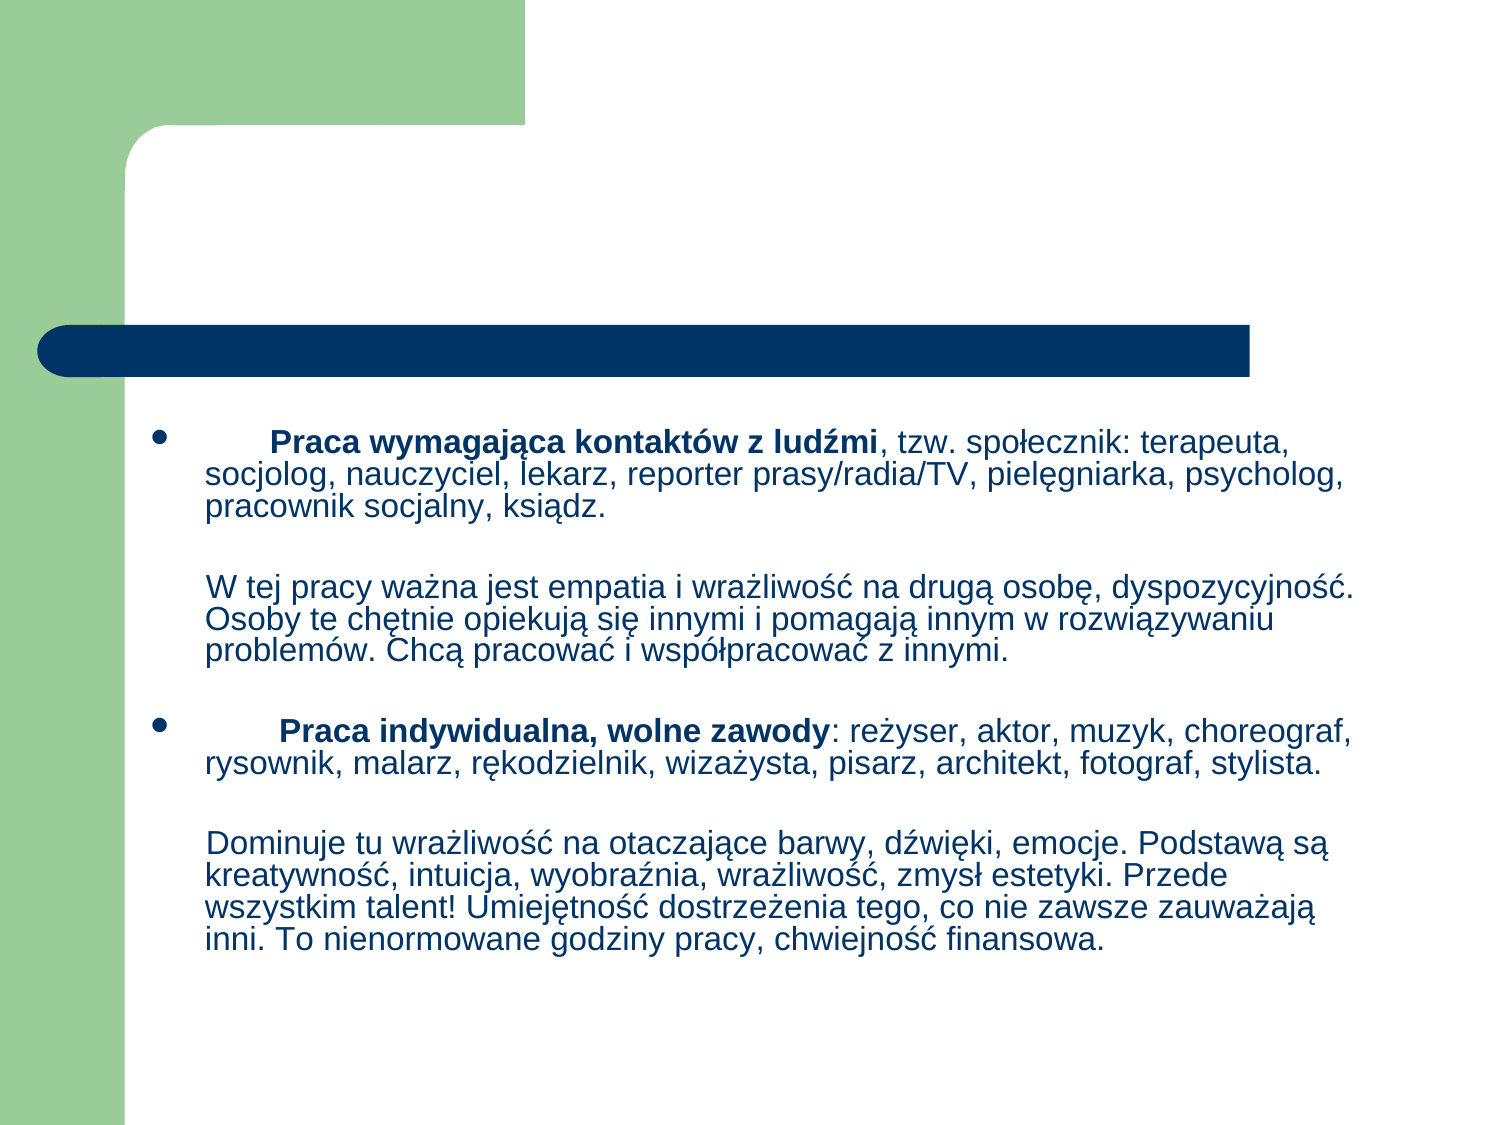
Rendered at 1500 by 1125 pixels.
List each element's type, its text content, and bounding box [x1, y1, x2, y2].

list Praca wymagająca kontaktów z ludźmi, tzw. społecznik: terapeuta, socjolog, nauczyciel, lekarz, reporter prasy/radia/TV, pielęgniarka, psycholog, pracownik socjalny, ksiądz. W tej pracy ważna jest empatia i wrażliwość na drugą osobę, dyspozycyjność. Osoby te chętnie opiekują się innymi i pomagają innym w rozwiązywaniu problemów. Chcą pracować i współpracować z innymi. Praca indywidualna, wolne zawody: reżyser, aktor, muzyk, choreograf, rysownik, malarz, rękodzielnik, wizażysta, pisarz, architekt, fotograf, stylista. Dominuje tu wrażliwość na otaczające barwy, dźwięki, emocje. Podstawą są kreatywność, intuicja, wyobraźnia, wrażliwość, zmysł estetyki. Przede wszystkim talent! Umiejętność dostrzeżenia tego, co nie zawsze zauważają inni. To nienormowane godziny pracy, chwiejność finansowa. [135, 420, 1398, 1032]
